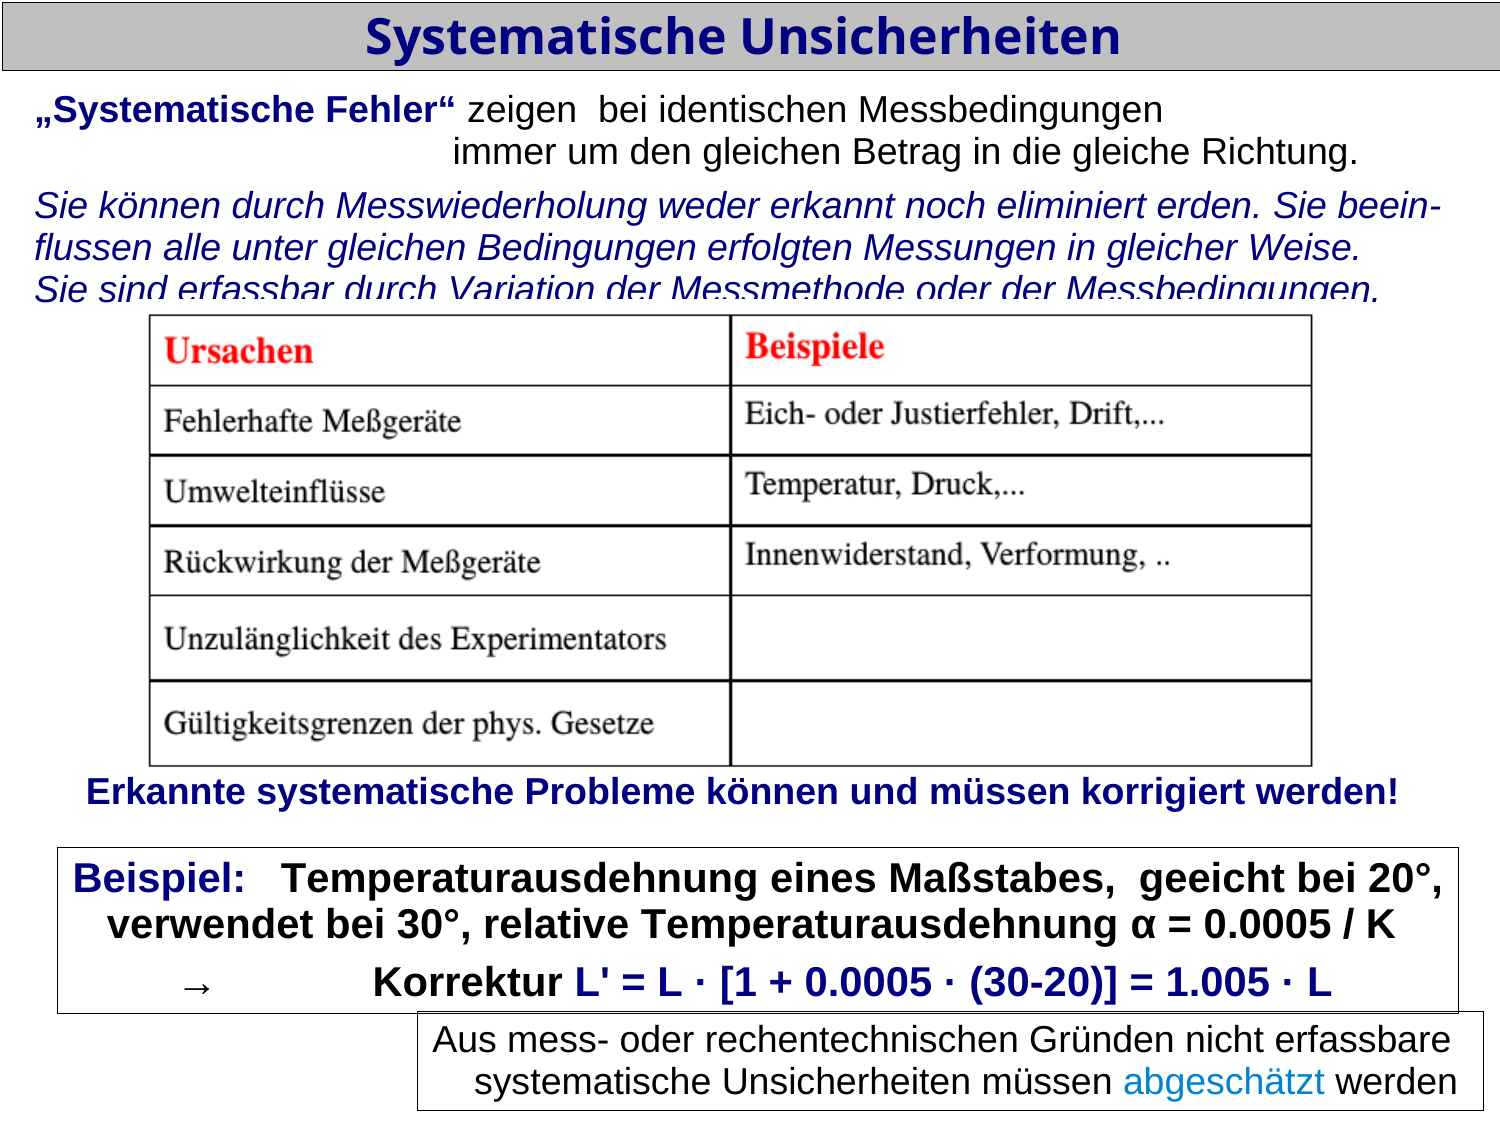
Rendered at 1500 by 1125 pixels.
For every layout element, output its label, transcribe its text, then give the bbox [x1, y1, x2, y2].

title Systematische Unsicherheiten [110, 0, 1392, 77]
text_box Beispiel: Temperaturausdehnung eines Maßstabes, geeicht bei 20°, verwendet bei 30°, relative Temperaturausdehnung α = 0.0005 / K → Korrektur L' = L · [1 + 0.0005 · (30-20)] = 1.005 · L [57, 847, 1459, 1014]
picture [132, 299, 1358, 763]
text_box „Systematische Fehler“ zeigen bei identischen Messbedingungen immer um den gleichen Betrag in die gleiche Richtung. Sie können durch Messwiederholung weder erkannt noch eliminiert erden. Sie beein- flussen alle unter gleichen Bedingungen erfolgten Messungen in gleicher Weise. Sie sind erfassbar durch Variation der Messmethode oder der Messbedingungen. [19, 80, 1500, 372]
text_box Aus mess- oder rechentechnischen Gründen nicht erfassbare systematische Unsicherheiten müssen abgeschätzt werden [417, 1011, 1484, 1111]
text_box Erkannte systematische Probleme können und müssen korrigiert werden! [71, 763, 1416, 820]
